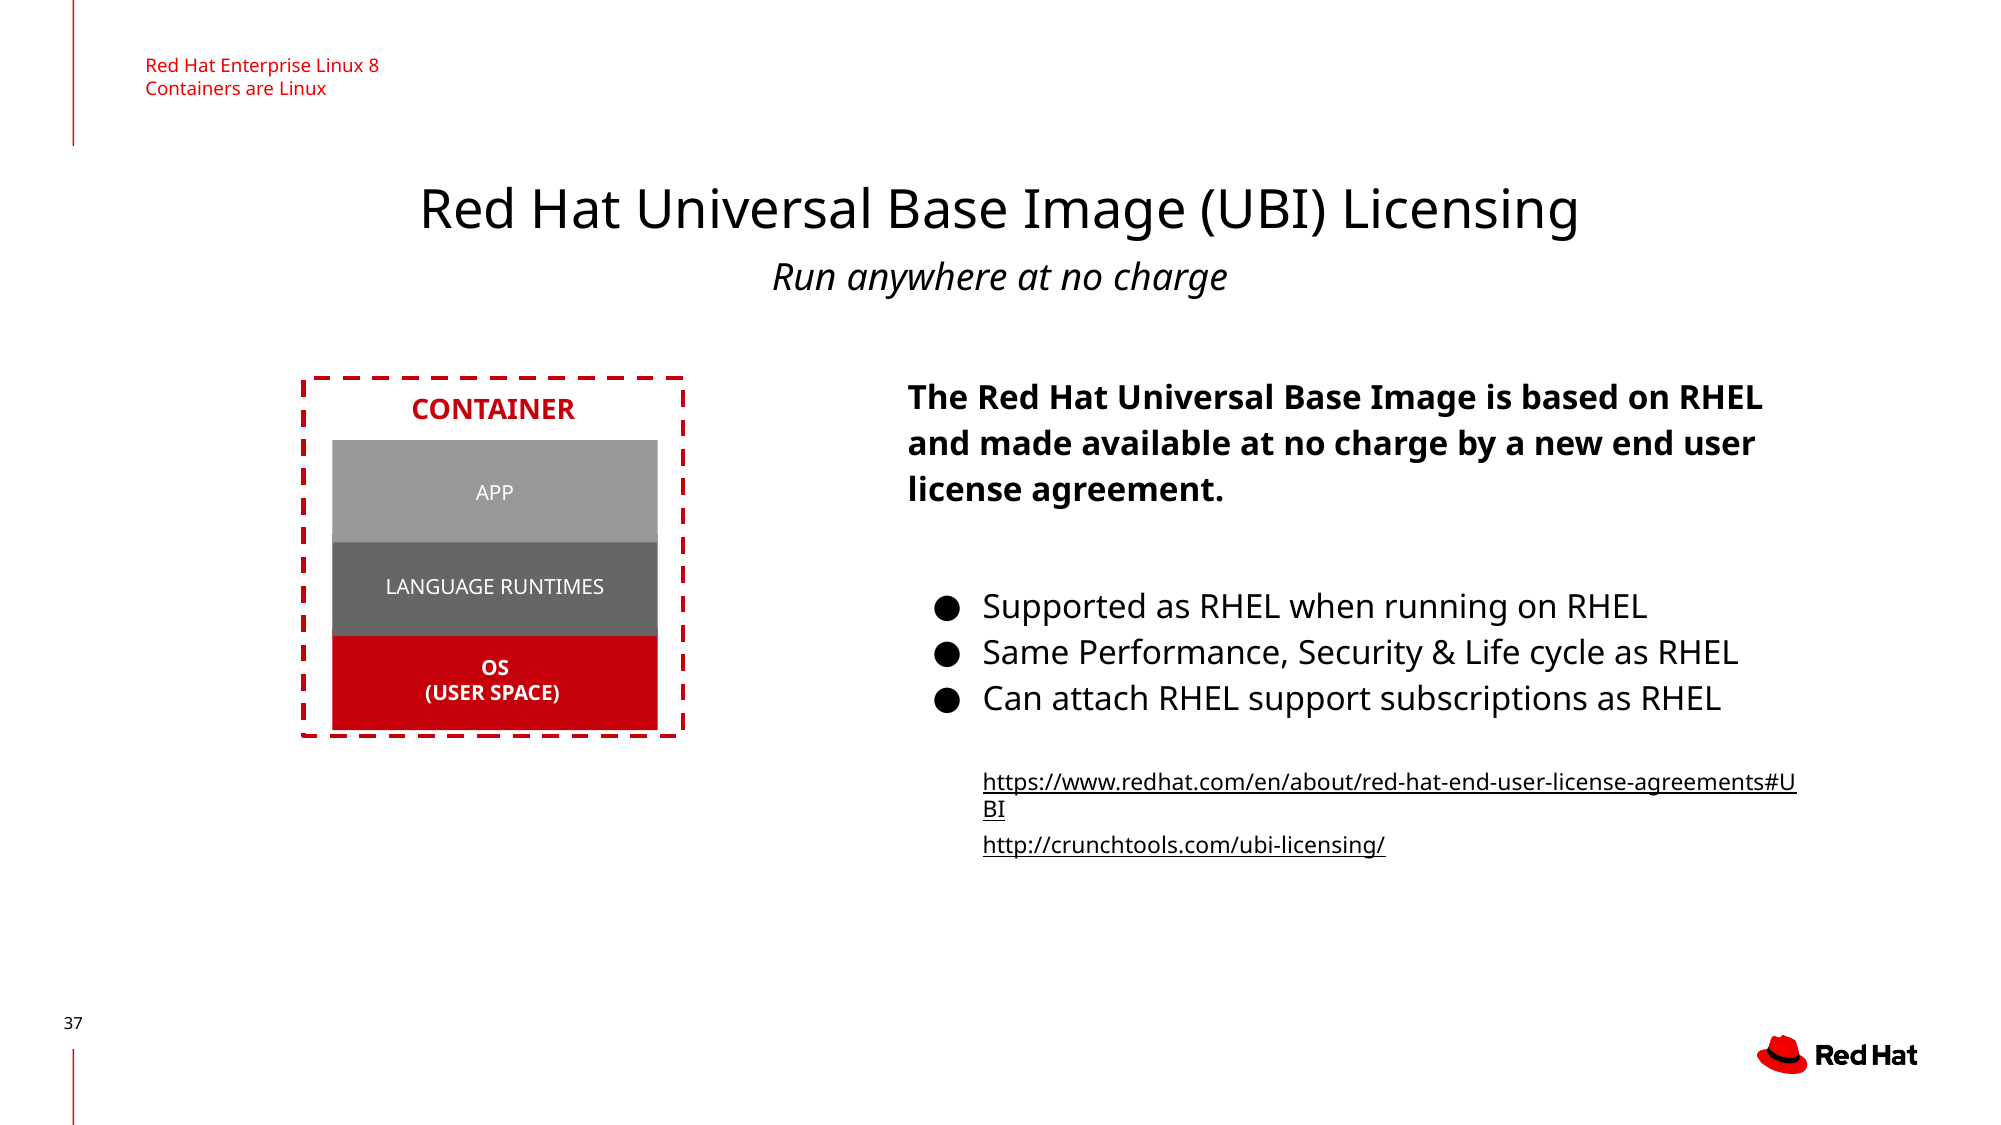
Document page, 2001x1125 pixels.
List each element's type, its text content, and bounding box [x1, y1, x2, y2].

text_box CONTAINER [303, 378, 684, 736]
list The Red Hat Universal Base Image is based on RHEL and made available at no charge by a new end user license agreement. Supported as RHEL when running on RHEL Same Performance, Security & Life cycle as RHEL Can attach RHEL support subscriptions as RHEL https://www.redhat.com/en/about/red-hat-end-user-license-agreements#UBI http://crunchtools.com/ubi-licensing/ [892, 355, 1820, 934]
picture [1757, 1035, 1918, 1074]
text_box LANGUAGE RUNTIMES [332, 543, 658, 637]
text_box APP [332, 440, 658, 543]
text_box OS (USER SPACE) [332, 637, 658, 731]
text_box <number> [13, 1012, 134, 1036]
title Red Hat Universal Base Image (UBI) Licensing Run anywhere at no charge [287, 155, 1713, 314]
text_box Red Hat Enterprise Linux 8 Containers are Linux [73, 9, 919, 144]
